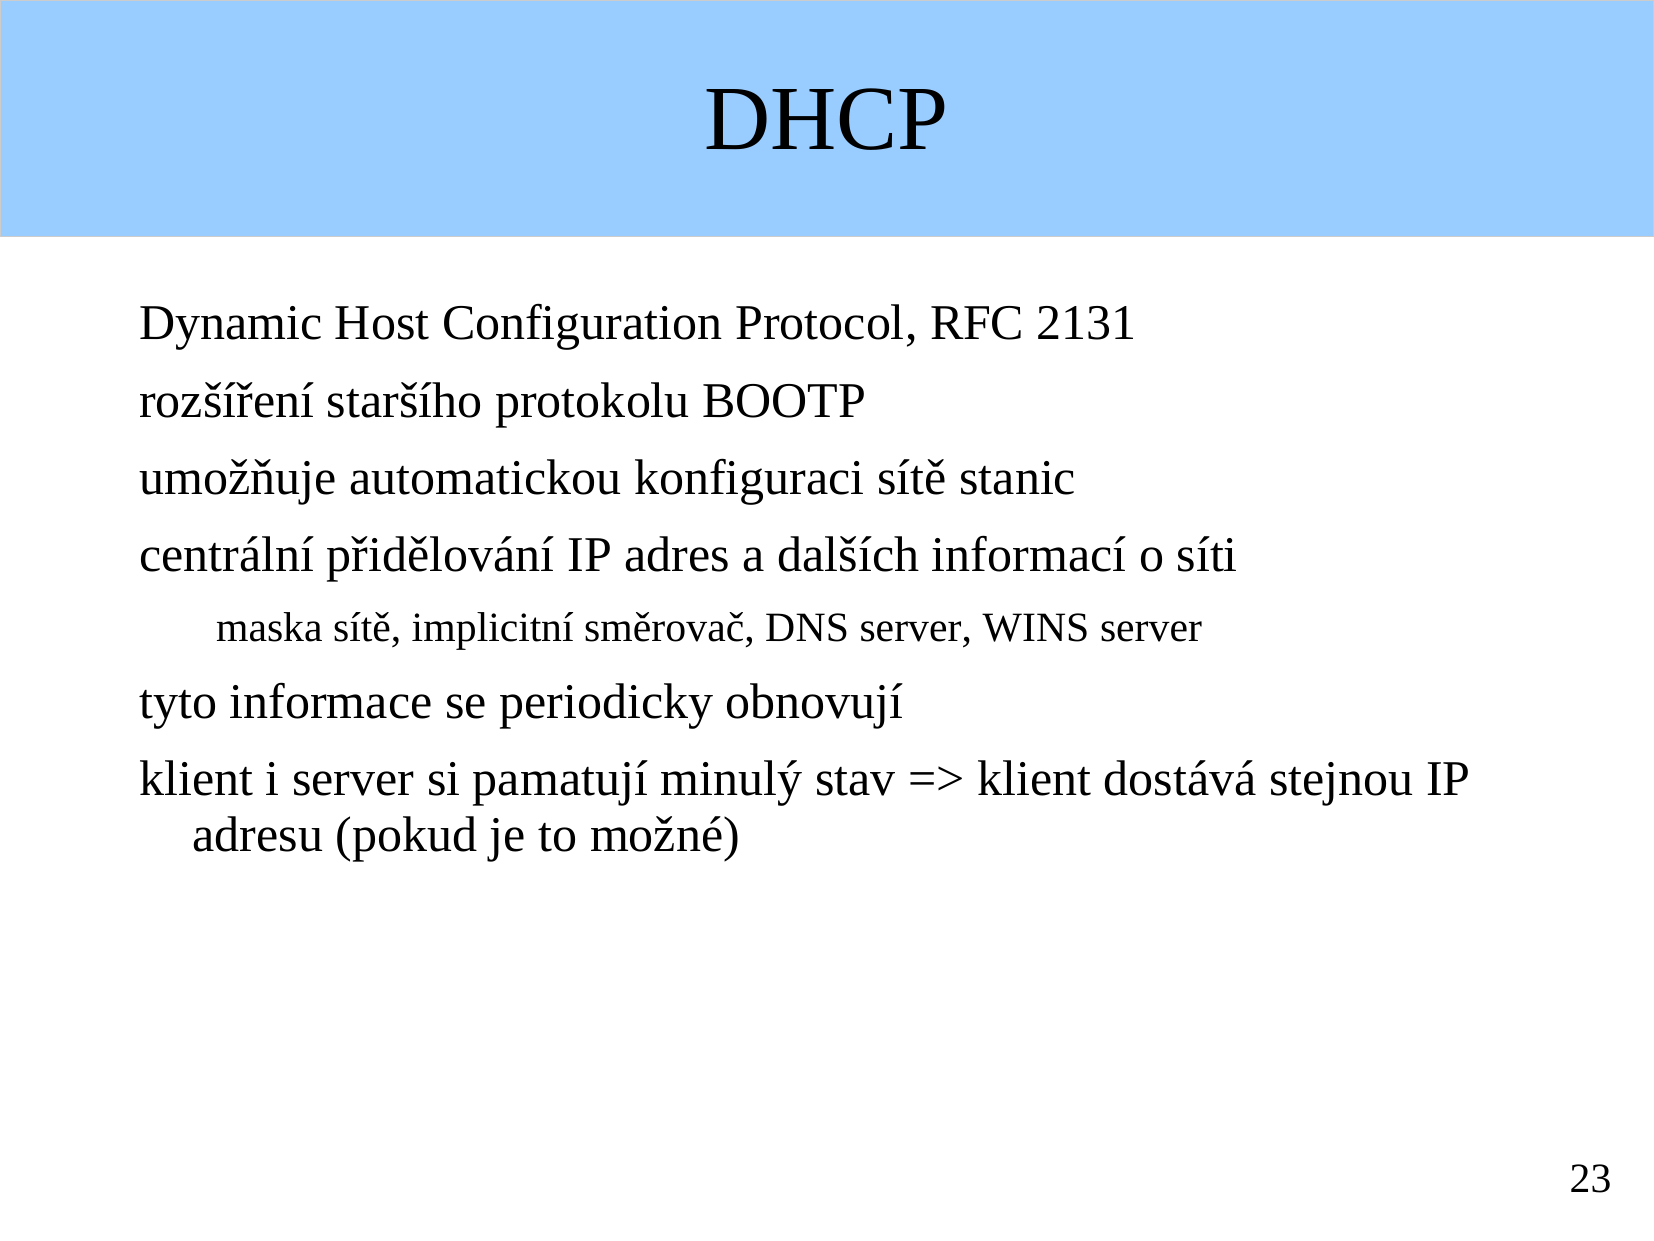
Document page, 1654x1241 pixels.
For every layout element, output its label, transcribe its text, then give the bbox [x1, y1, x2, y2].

list Dynamic Host Configuration Protocol, RFC 2131 rozšíření staršího protokolu BOOTP umožňuje automatickou konfiguraci sítě stanic centrální přidělování IP adres a dalších informací o síti maska sítě, implicitní směrovač, DNS server, WINS server tyto informace se periodicky obnovují klient i server si pamatují minulý stav => klient dostává stejnou IP adresu (pokud je to možné) [121, 295, 1566, 1127]
title DHCP [0, 0, 1654, 237]
